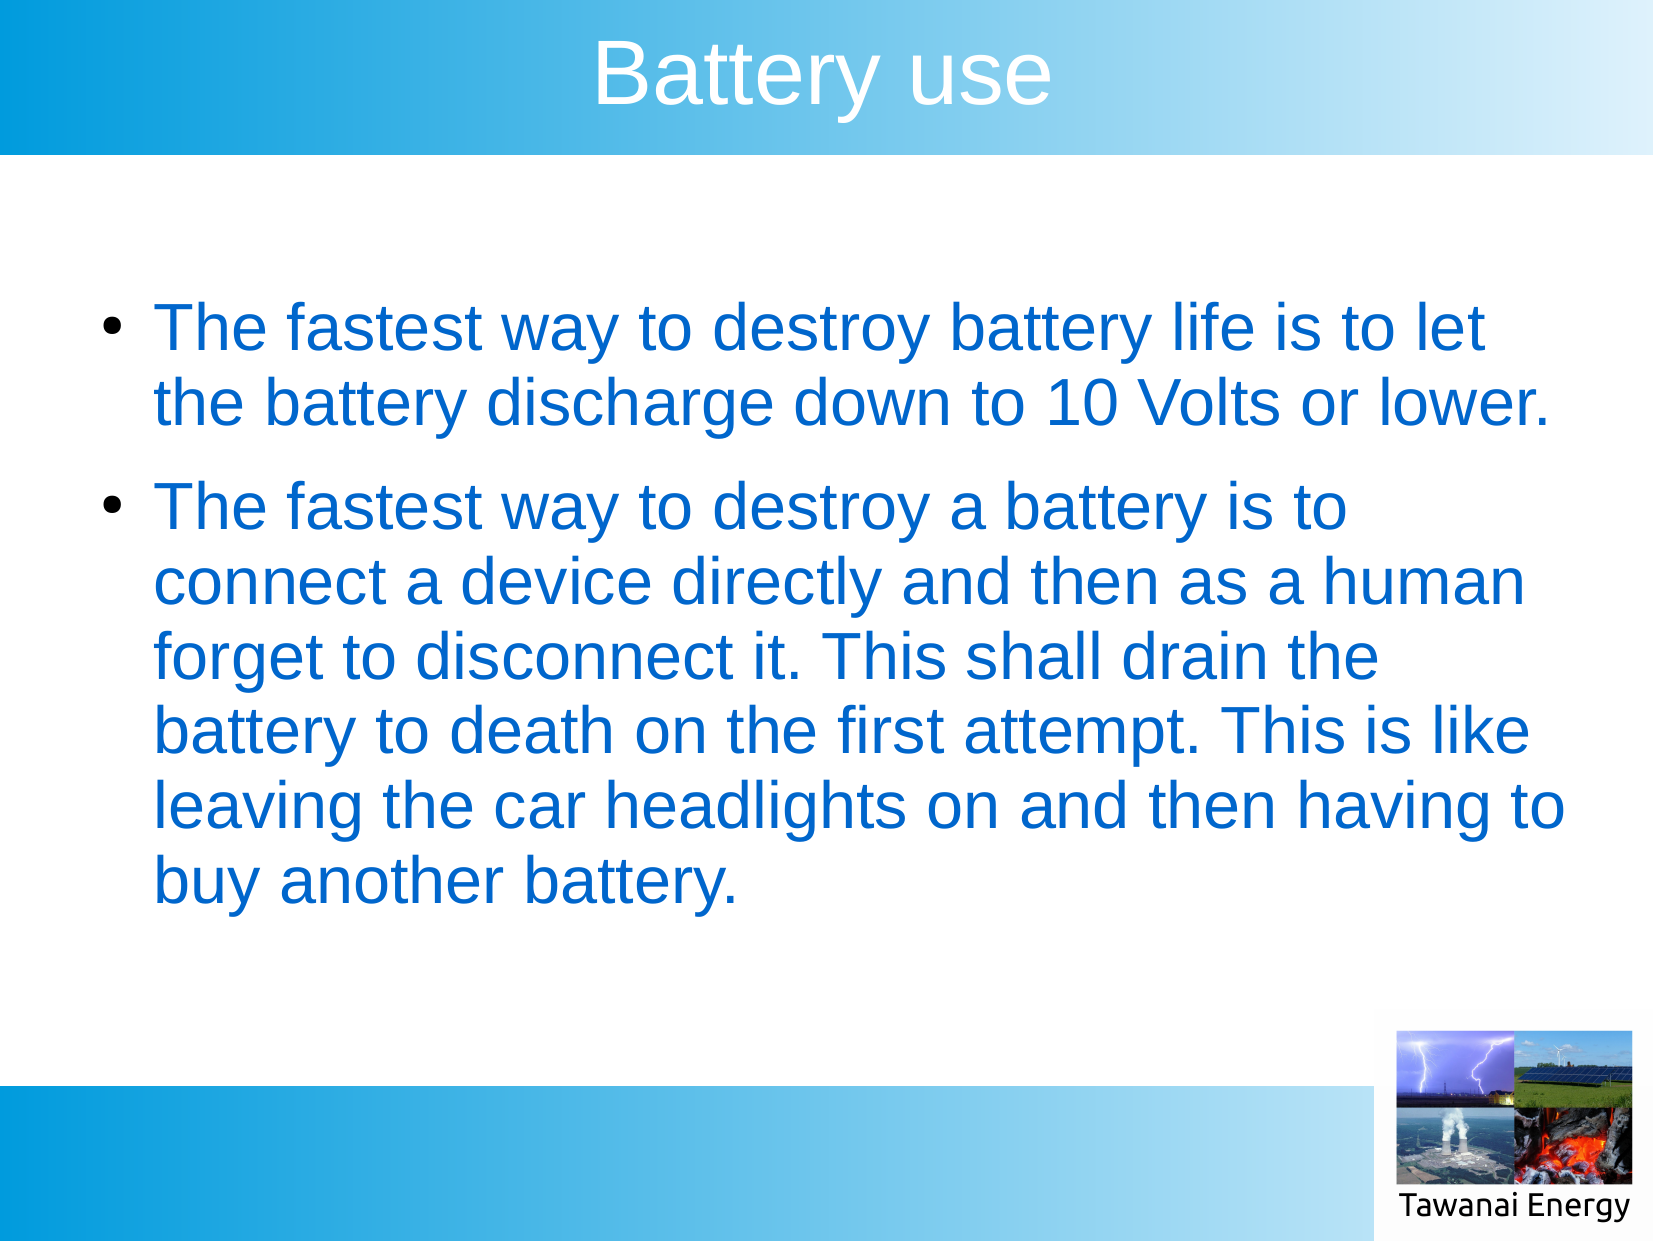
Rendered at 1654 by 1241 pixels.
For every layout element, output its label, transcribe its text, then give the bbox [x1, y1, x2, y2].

list The fastest way to destroy battery life is to let the battery discharge down to 10 Volts or lower. The fastest way to destroy a battery is to connect a device directly and then as a human forget to disconnect it. This shall drain the battery to death on the first attempt. This is like leaving the car headlights on and then having to buy another battery. [82, 290, 1571, 1010]
picture [1374, 1009, 1654, 1241]
title Battery use [79, 20, 1568, 126]
